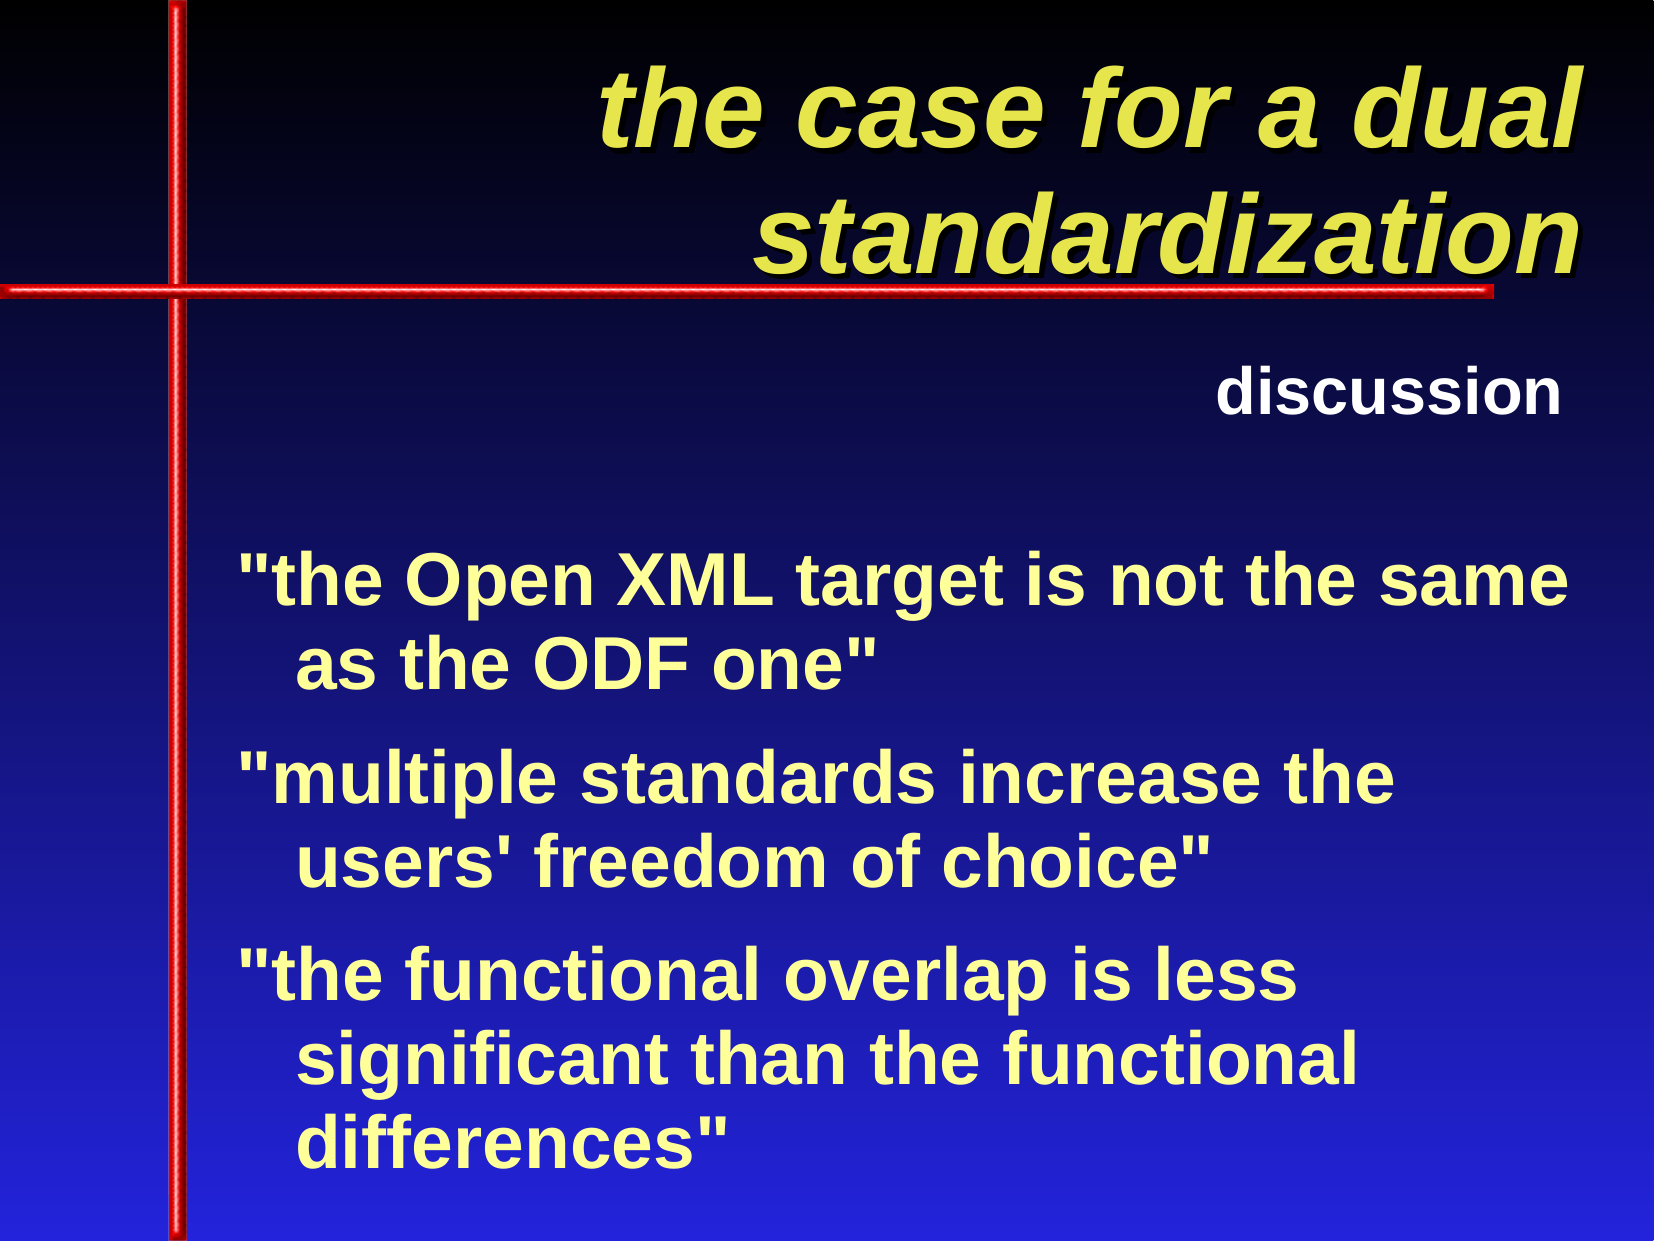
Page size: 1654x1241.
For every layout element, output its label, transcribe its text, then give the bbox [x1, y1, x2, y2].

picture [0, 1, 186, 1240]
title the case for a dual standardization [171, 30, 1584, 313]
text_box discussion [1215, 354, 1565, 430]
list "the Open XML target is not the same as the ODF one" "multiple standards increase the users' freedom of choice" "the functional overlap is less significant than the functional differences" [236, 537, 1596, 1211]
